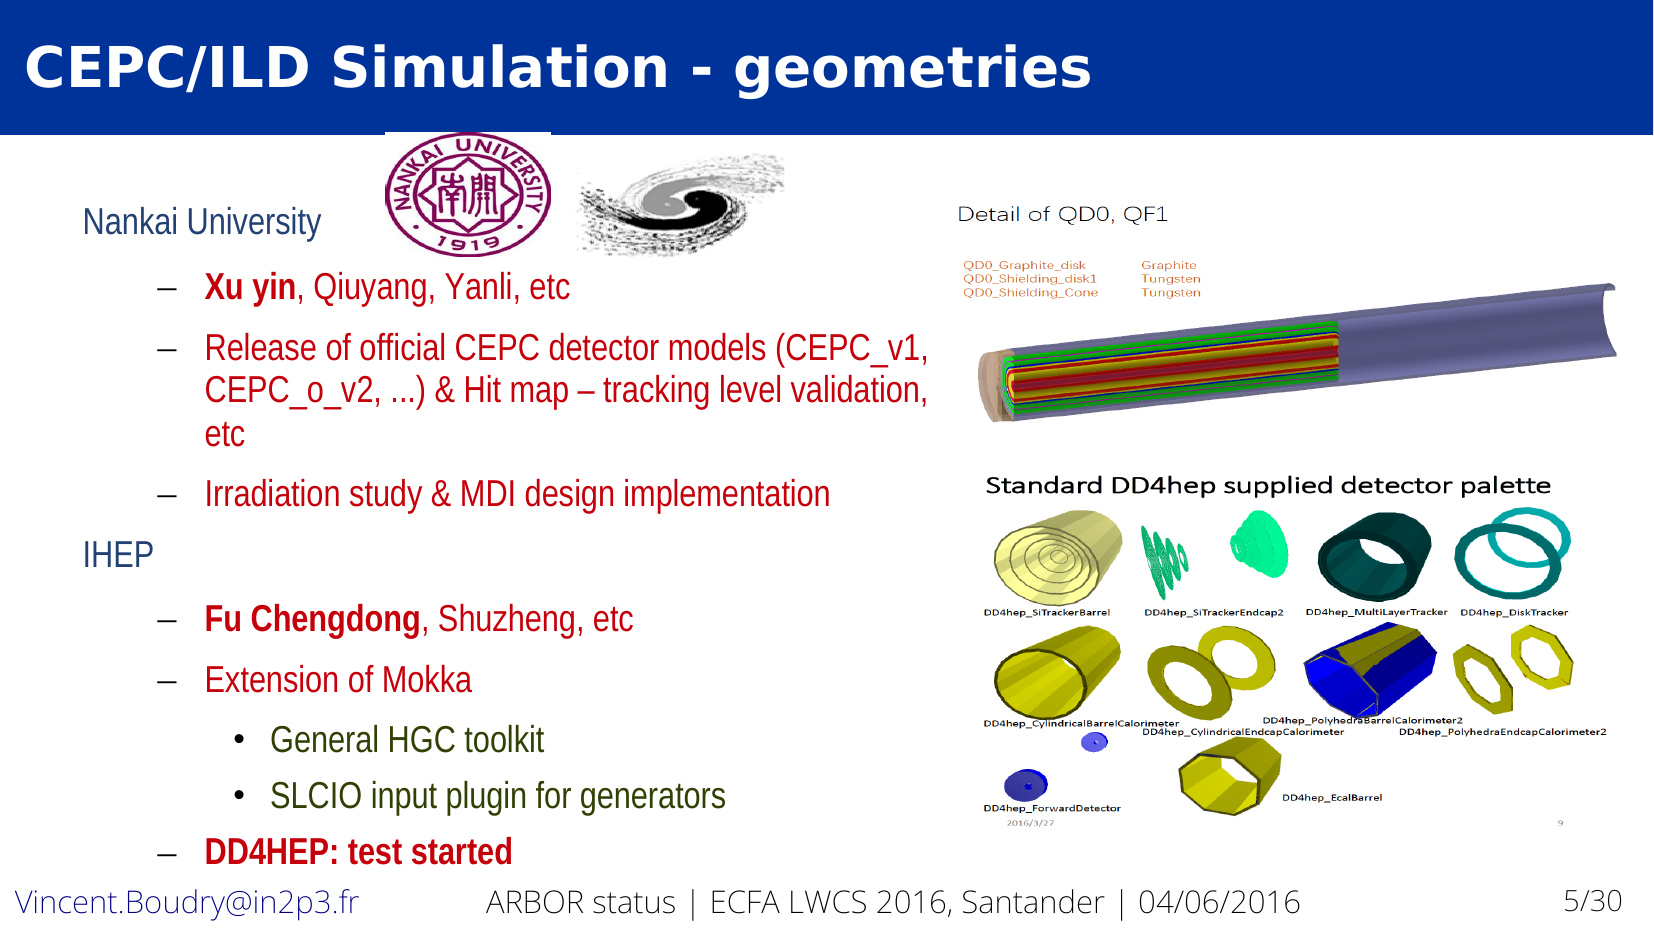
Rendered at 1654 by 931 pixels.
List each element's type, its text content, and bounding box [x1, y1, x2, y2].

picture [572, 145, 787, 259]
picture [385, 132, 551, 257]
list Nankai University Xu yin, Qiuyang, Yanli, etc Release of official CEPC detector models (CEPC_v1, CEPC_o_v2, ...) & Hit map – tracking level validation, etc Irradiation study & MDI design implementation IHEP Fu Chengdong, Shuzheng, etc Extension of Mokka General HGC toolkit SLCIO input plugin for generators DD4HEP: test started [82, 199, 976, 895]
title CEPC/ILD Simulation - geometries [24, 12, 1635, 124]
picture [945, 189, 1638, 441]
picture [954, 467, 1615, 840]
